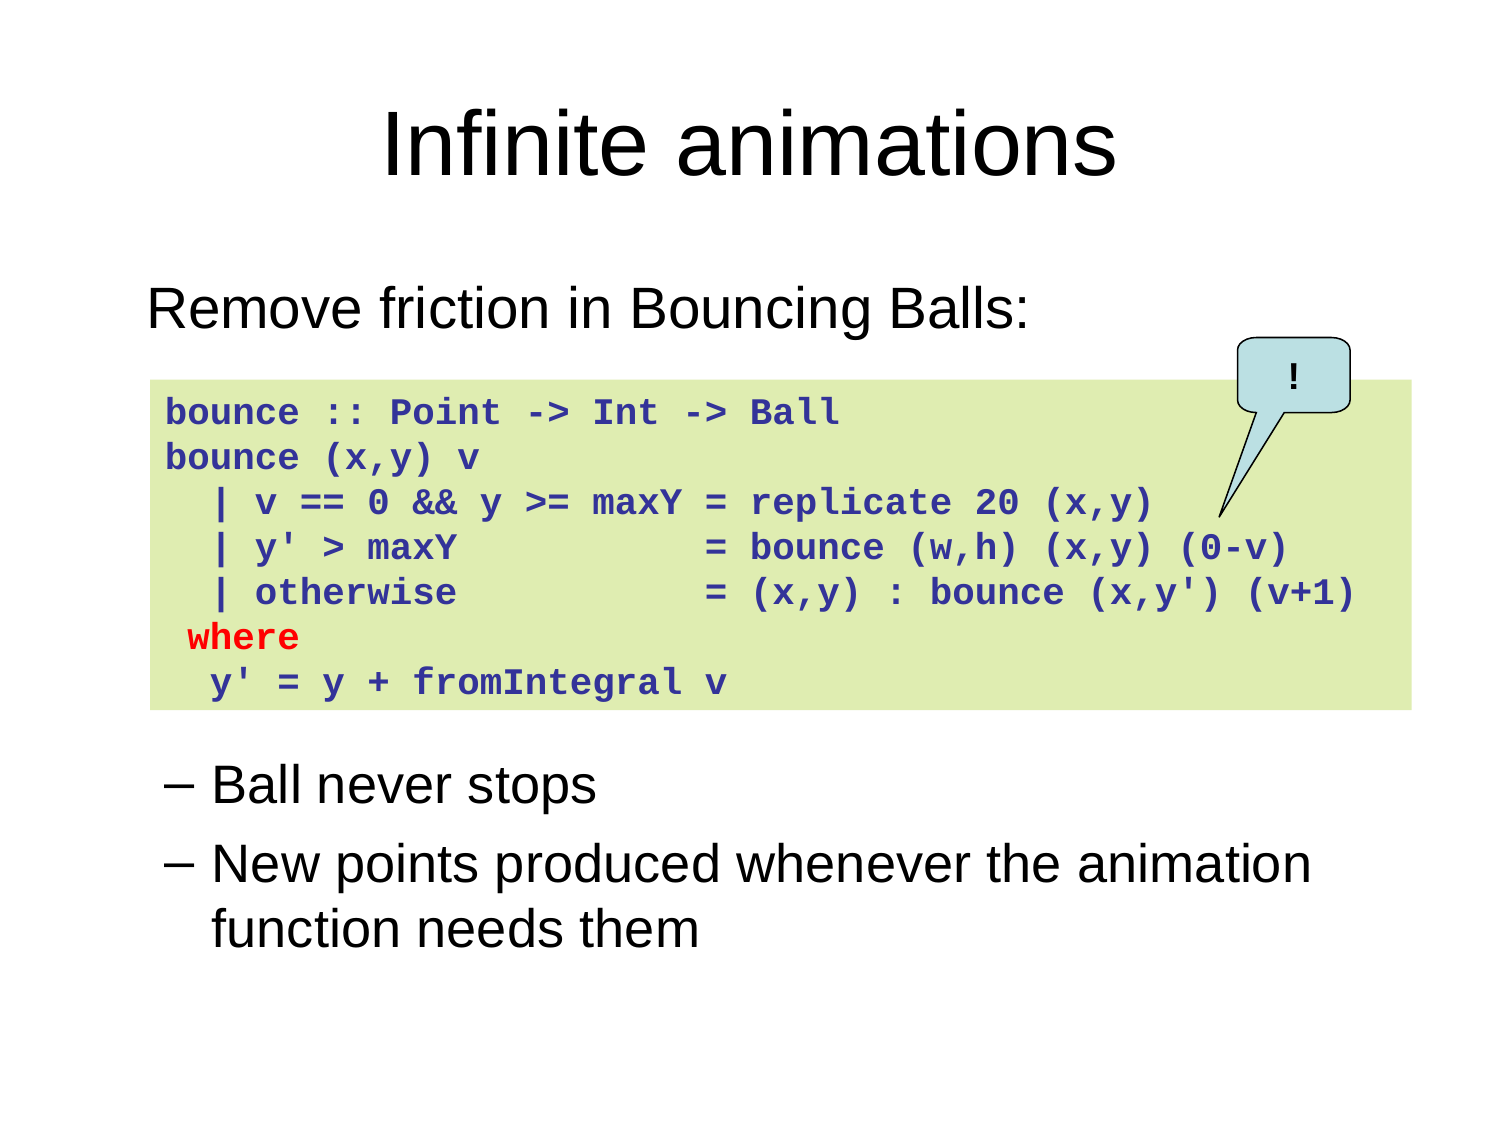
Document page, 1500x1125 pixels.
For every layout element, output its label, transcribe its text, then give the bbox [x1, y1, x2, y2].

list Remove friction in Bouncing Balls: Ball never stops New points produced whenever the animation function needs them [75, 262, 1426, 1088]
text_box bounce :: Point -> Int -> Ball bounce (x,y) v | v == 0 && y >= maxY = replicate 20 (x,y) | y' > maxY = bounce (w,h) (x,y) (0-v) | otherwise = (x,y) : bounce (x,y') (v+1) where y' = y + fromIntegral v [150, 379, 1412, 711]
title Infinite animations [75, 45, 1426, 233]
text_box ! [1219, 337, 1351, 518]
